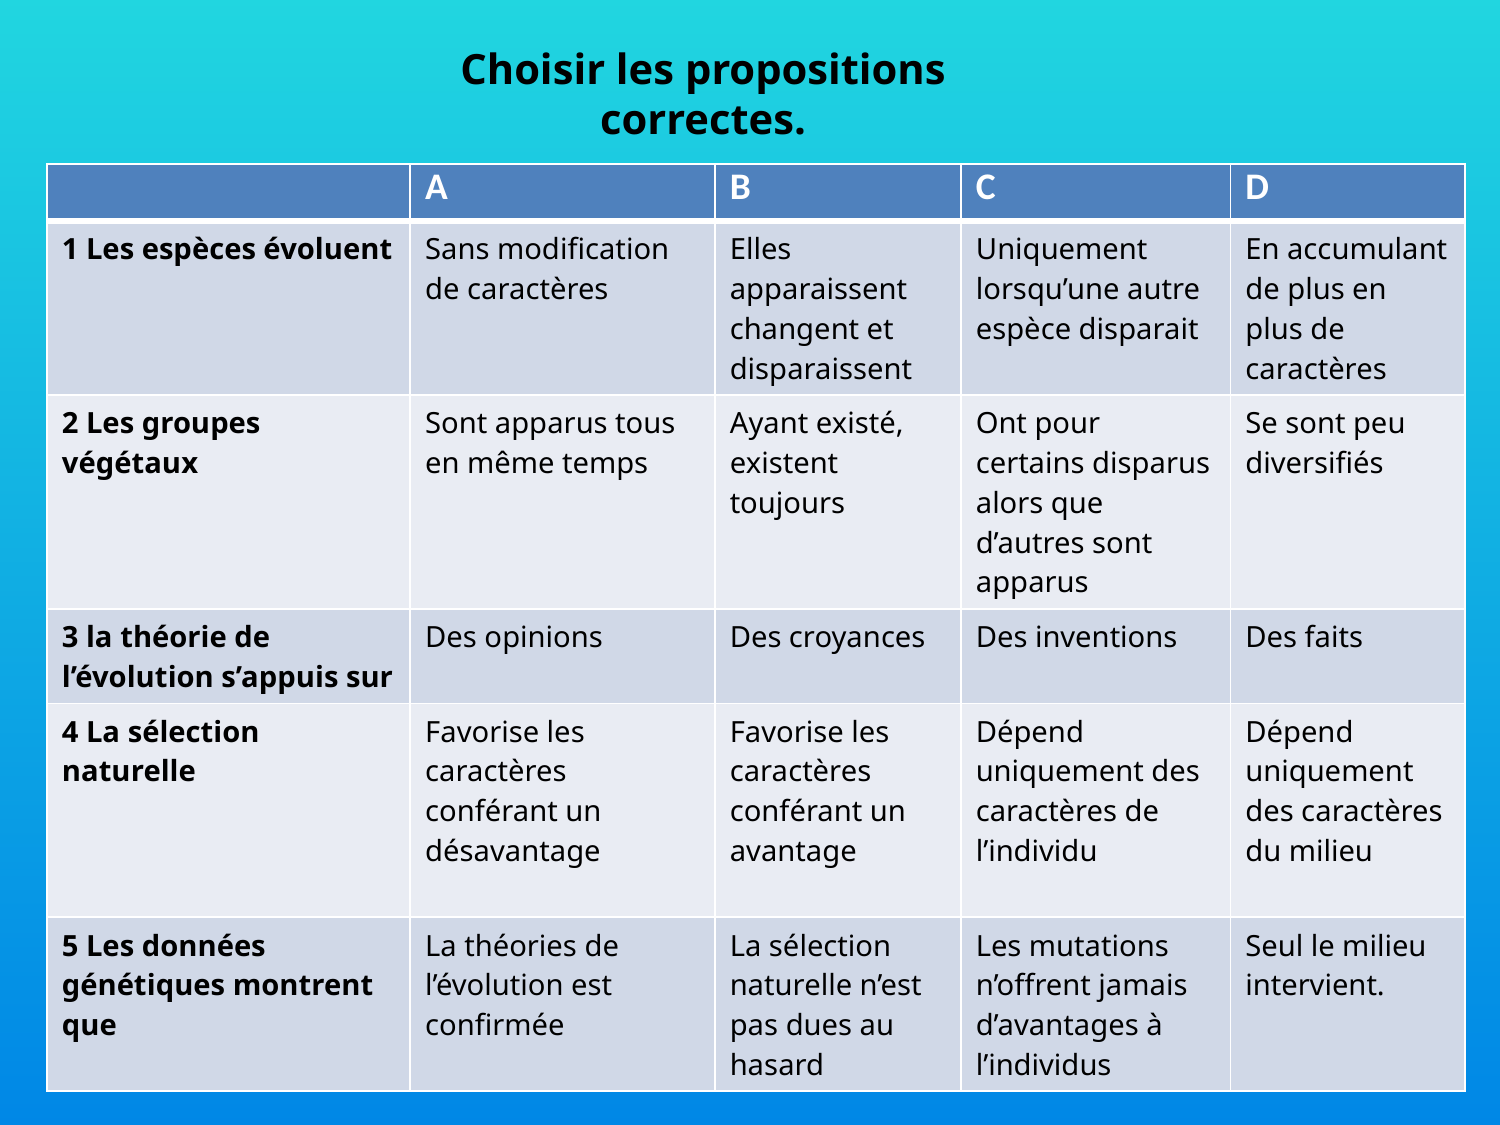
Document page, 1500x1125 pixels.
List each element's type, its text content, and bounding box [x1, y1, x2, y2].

table_header B [716, 165, 960, 218]
table_cell Des inventions [962, 610, 1230, 703]
table_cell 2 Les groupes végétaux [48, 396, 409, 608]
table_cell 5 Les données génétiques montrent que [48, 918, 409, 1090]
table_cell Favorise les caractères conférant un avantage [716, 704, 960, 916]
text_box Choisir les propositions correctes. [398, 35, 1008, 150]
table_cell La sélection naturelle n’est pas dues au hasard [716, 918, 960, 1090]
table_cell Se sont peu diversifiés [1231, 396, 1464, 608]
table_cell Ayant existé, existent toujours [716, 396, 960, 608]
table_cell Des faits [1231, 610, 1464, 703]
table_cell 4 La sélection naturelle [48, 704, 409, 916]
table_cell 3 la théorie de l’évolution s’appuis sur [48, 610, 409, 703]
table_cell Sont apparus tous en même temps [411, 396, 714, 608]
table_cell Ont pour certains disparus alors que d’autres sont apparus [962, 396, 1230, 608]
table_cell Dépend uniquement des caractères de l’individu [962, 704, 1230, 916]
table_cell Des opinions [411, 610, 714, 703]
table_cell Des croyances [716, 610, 960, 703]
table_cell Les mutations n’offrent jamais d’avantages à l’individus [962, 918, 1230, 1090]
table_cell En accumulant de plus en plus de caractères [1231, 224, 1464, 394]
table_cell Dépend uniquement des caractères du milieu [1231, 704, 1464, 916]
table_cell 1 Les espèces évoluent [48, 224, 409, 394]
table_cell Sans modification de caractères [411, 224, 714, 394]
table_header A [411, 165, 714, 218]
table_cell Seul le milieu intervient. [1231, 918, 1464, 1090]
table_header C [962, 165, 1230, 218]
table_cell Uniquement lorsqu’une autre espèce disparait [962, 224, 1230, 394]
table_cell Elles apparaissent changent et disparaissent [716, 224, 960, 394]
table_header D [1231, 165, 1464, 218]
table_cell Favorise les caractères conférant un désavantage [411, 704, 714, 916]
table_cell La théories de l’évolution est confirmée [411, 918, 714, 1090]
table_header [48, 165, 409, 218]
